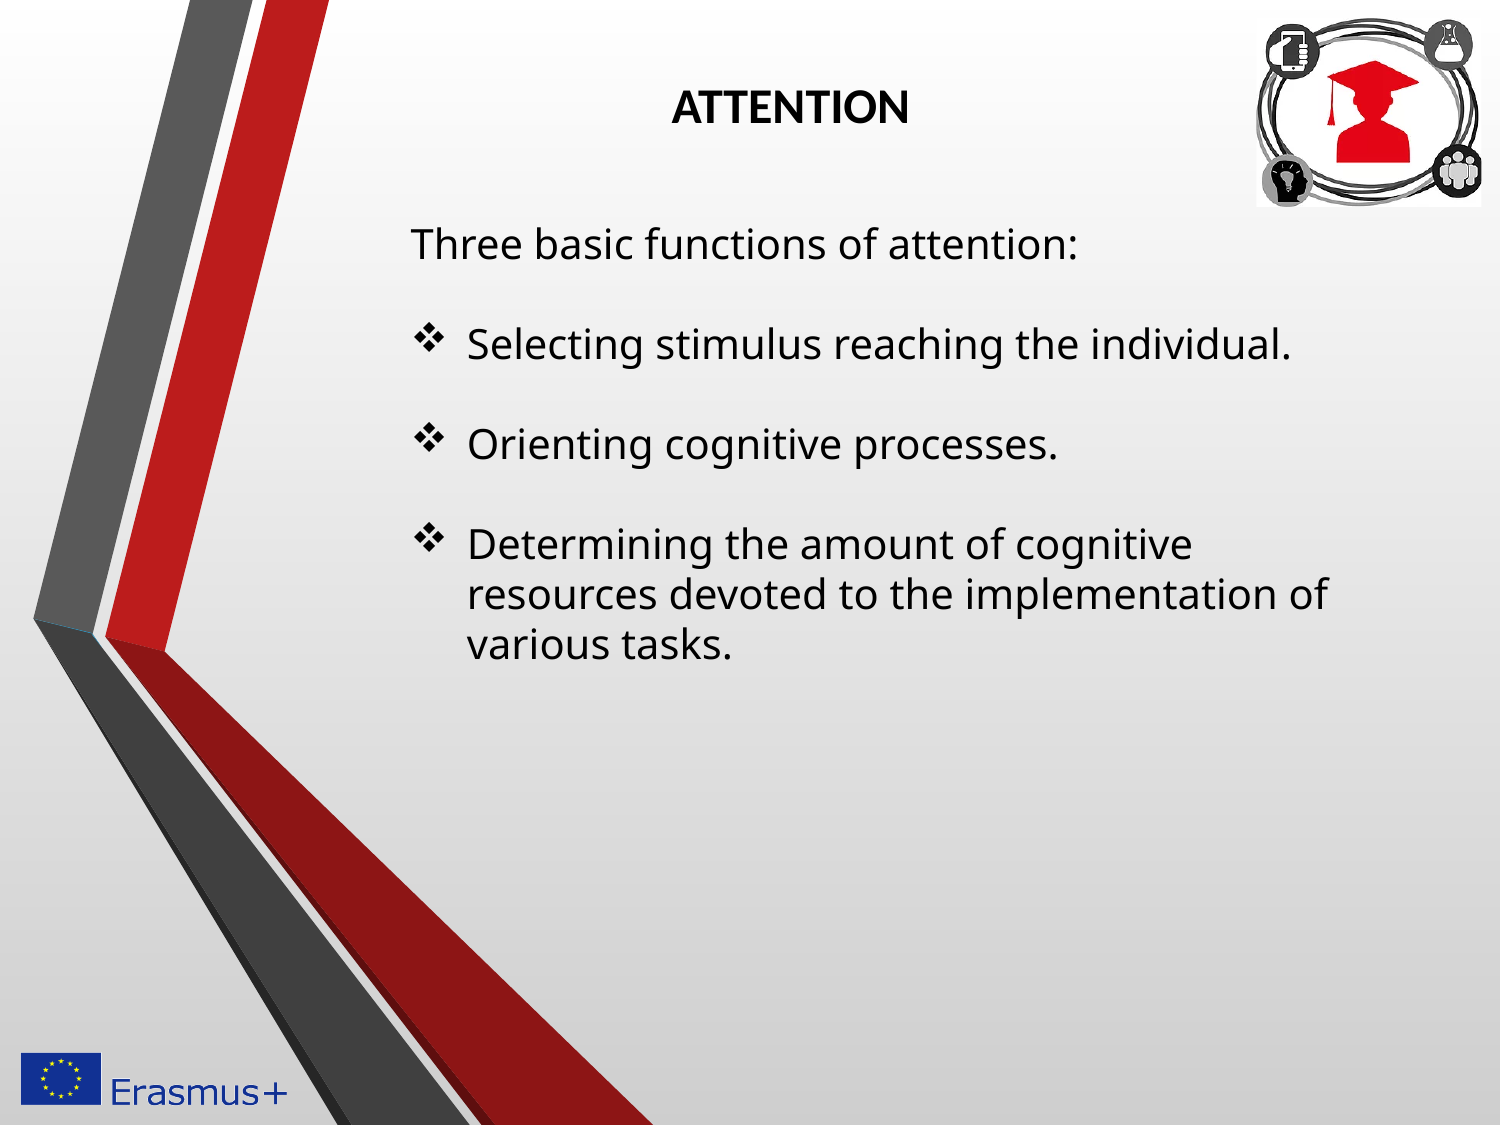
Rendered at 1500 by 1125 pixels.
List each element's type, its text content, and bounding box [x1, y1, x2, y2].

chart [1257, 19, 1483, 209]
text_box ATTENTION [324, 66, 1256, 142]
text_box Three basic functions of attention: Selecting stimulus reaching the individual. Orienting cognitive processes. Determining the amount of cognitive resources devoted to the implementation of various tasks. [395, 210, 1365, 676]
picture [5, 1037, 302, 1120]
picture [1256, 18, 1482, 207]
